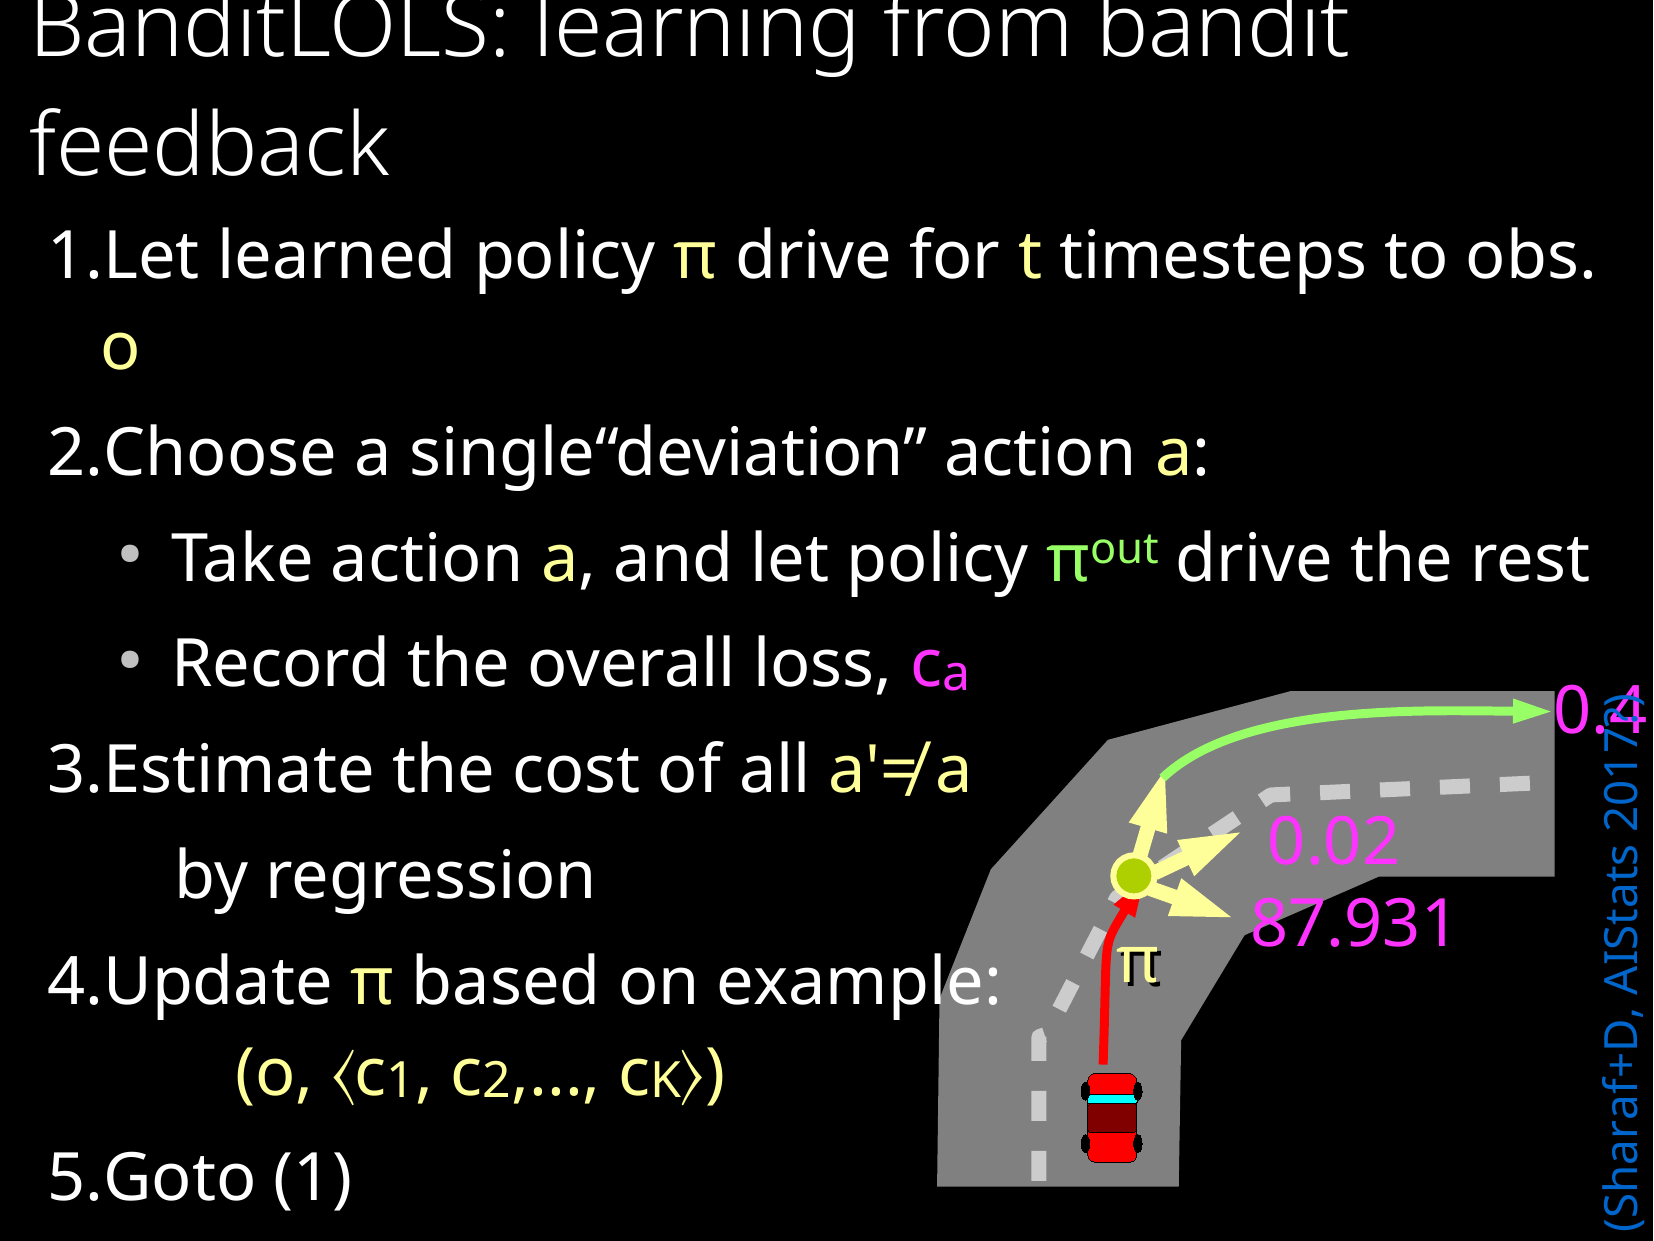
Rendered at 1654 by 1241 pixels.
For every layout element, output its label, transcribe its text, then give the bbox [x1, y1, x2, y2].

title BanditLOLS: learning from bandit feedback [29, 8, 1631, 157]
text_box π [1116, 912, 1162, 1003]
text_box 0.02 [1267, 793, 1414, 875]
text_box 0.4 [1553, 661, 1653, 752]
text_box (Sharaf+D, AIStats 2017?) [1585, 679, 1649, 1236]
text_box [1113, 855, 1155, 897]
text_box 87.931 [1250, 875, 1480, 965]
list Let learned policy π drive for t timesteps to obs. o Choose a single“deviation” action a: Take action a, and let policy πout drive the rest Record the overall loss, ca Estimate the cost of all a'≠ a by regression Update π based on example: (o, 〈c1, c2,..., cK〉) Goto (1) [29, 207, 1634, 1209]
